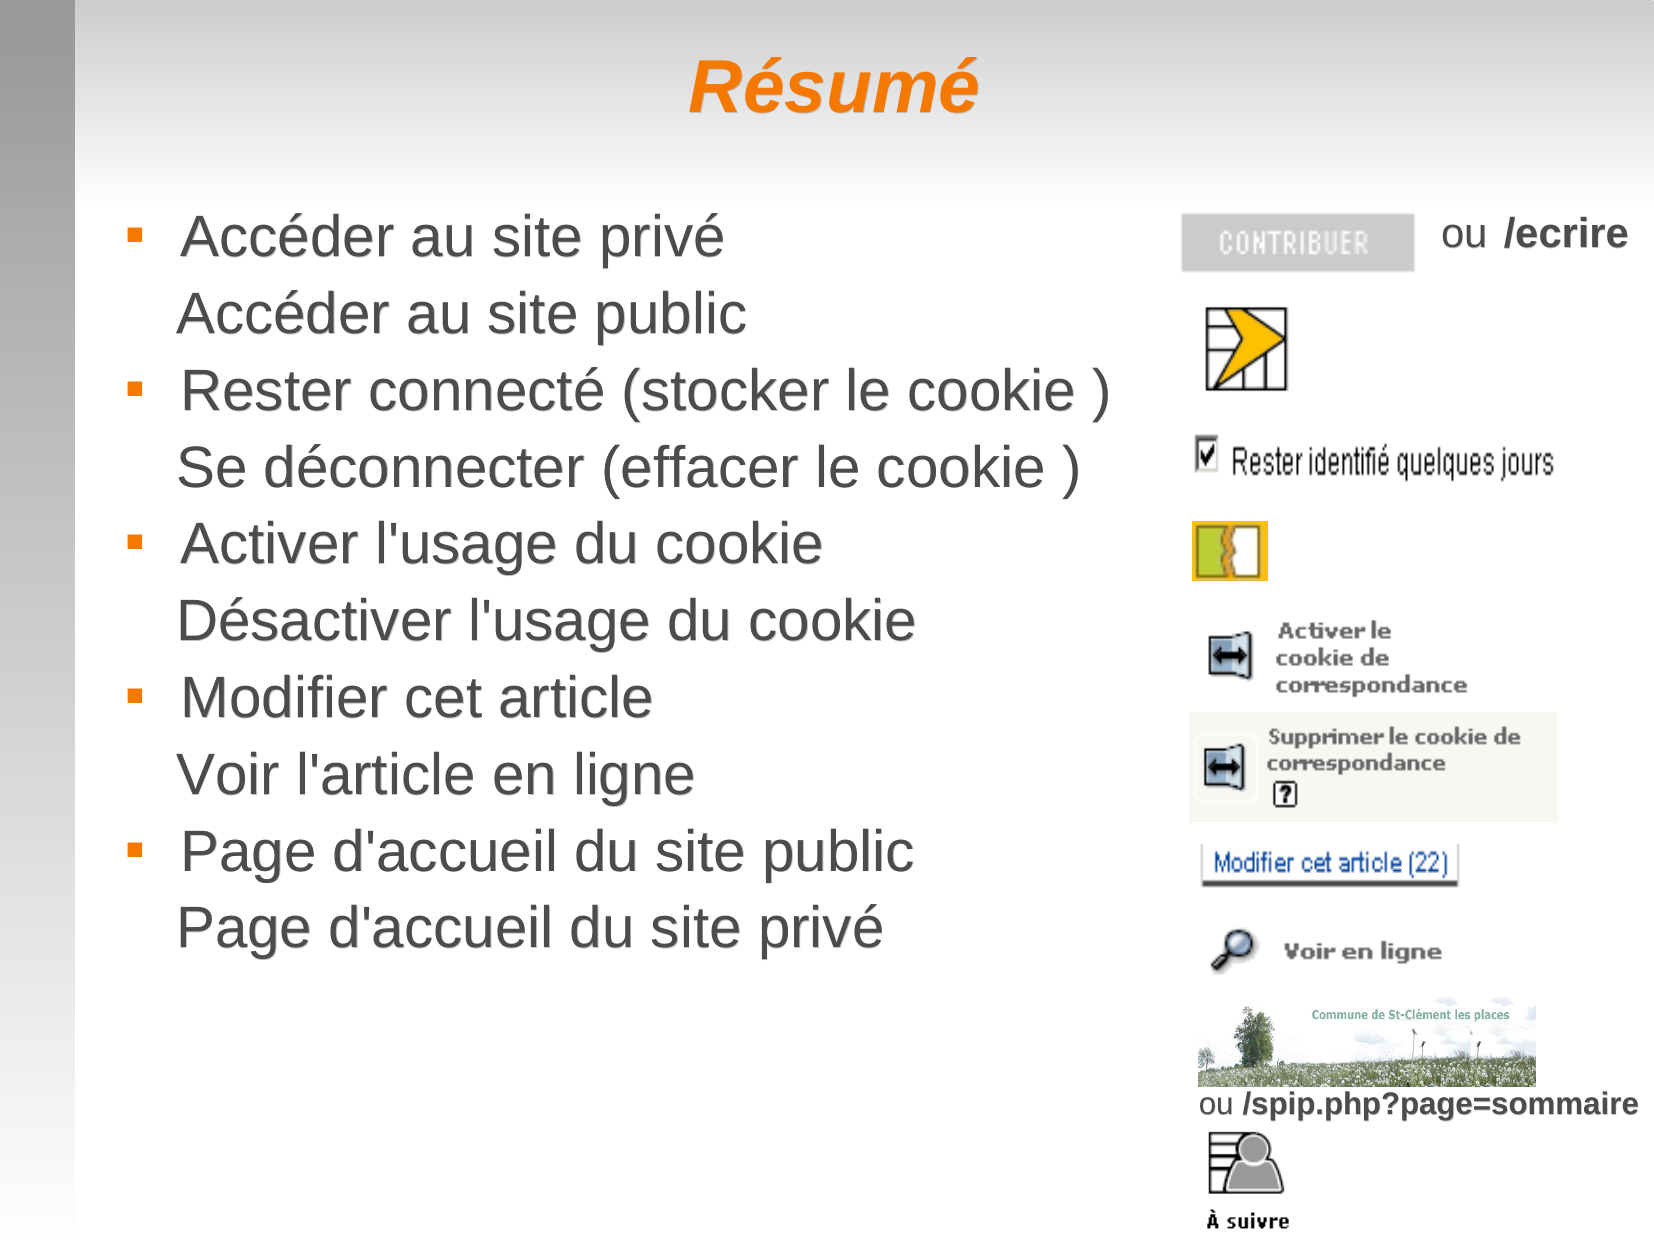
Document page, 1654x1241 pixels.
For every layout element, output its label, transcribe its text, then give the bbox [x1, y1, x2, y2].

picture [1198, 915, 1465, 984]
picture [1181, 1146, 1303, 1235]
picture [1189, 712, 1558, 823]
picture [1177, 206, 1418, 284]
text_box ou /spip.php?page=sommaire [1181, 1086, 1654, 1146]
picture [1192, 521, 1268, 581]
text_box ou /ecrire [1423, 194, 1630, 282]
list Accéder au site privé Accéder au site public Rester connecté (stocker le cookie ) Se déconnecter (effacer le cookie ) Activer l'usage du cookie Désactiver l'usage du cookie Modifier cet article Voir l'article en ligne Page d'accueil du site public Page d'accueil du site privé [109, 204, 1654, 1036]
picture [1198, 994, 1536, 1086]
picture [1191, 294, 1302, 403]
title Résumé [128, 0, 1541, 174]
picture [1184, 430, 1561, 494]
picture [1184, 594, 1480, 711]
picture [1191, 844, 1468, 899]
